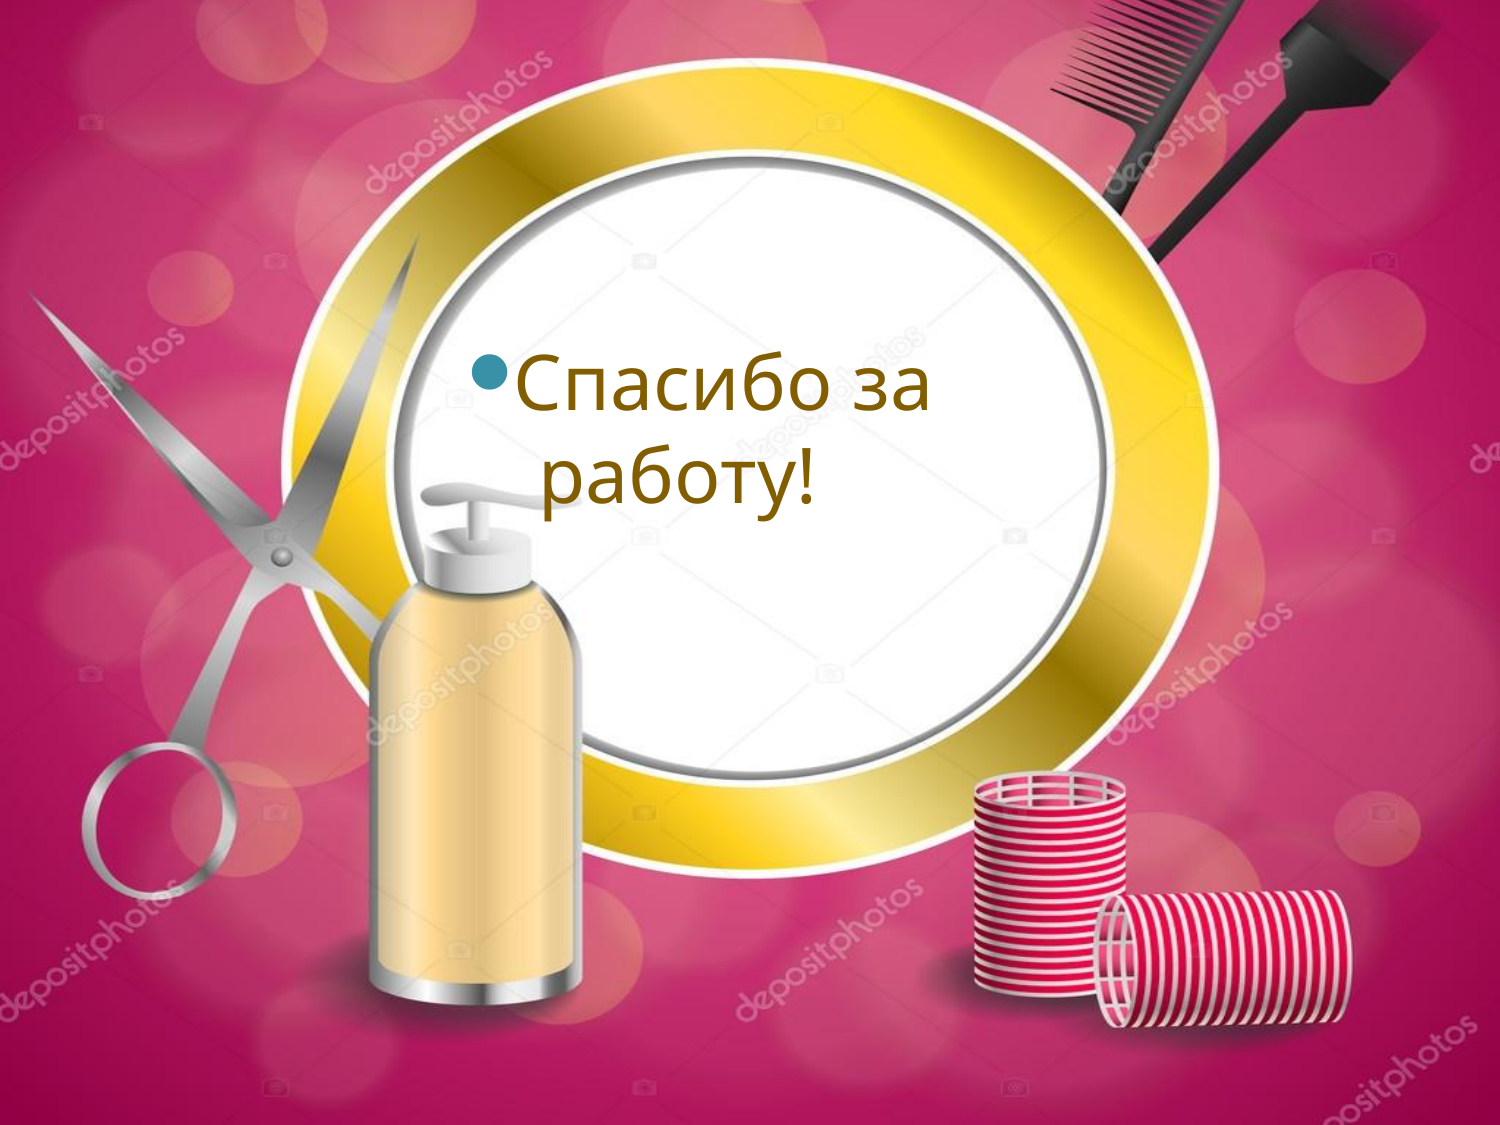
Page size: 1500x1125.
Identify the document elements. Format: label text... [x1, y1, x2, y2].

list Спасибо за работу! [431, 326, 1117, 528]
picture [0, 0, 1500, 1125]
